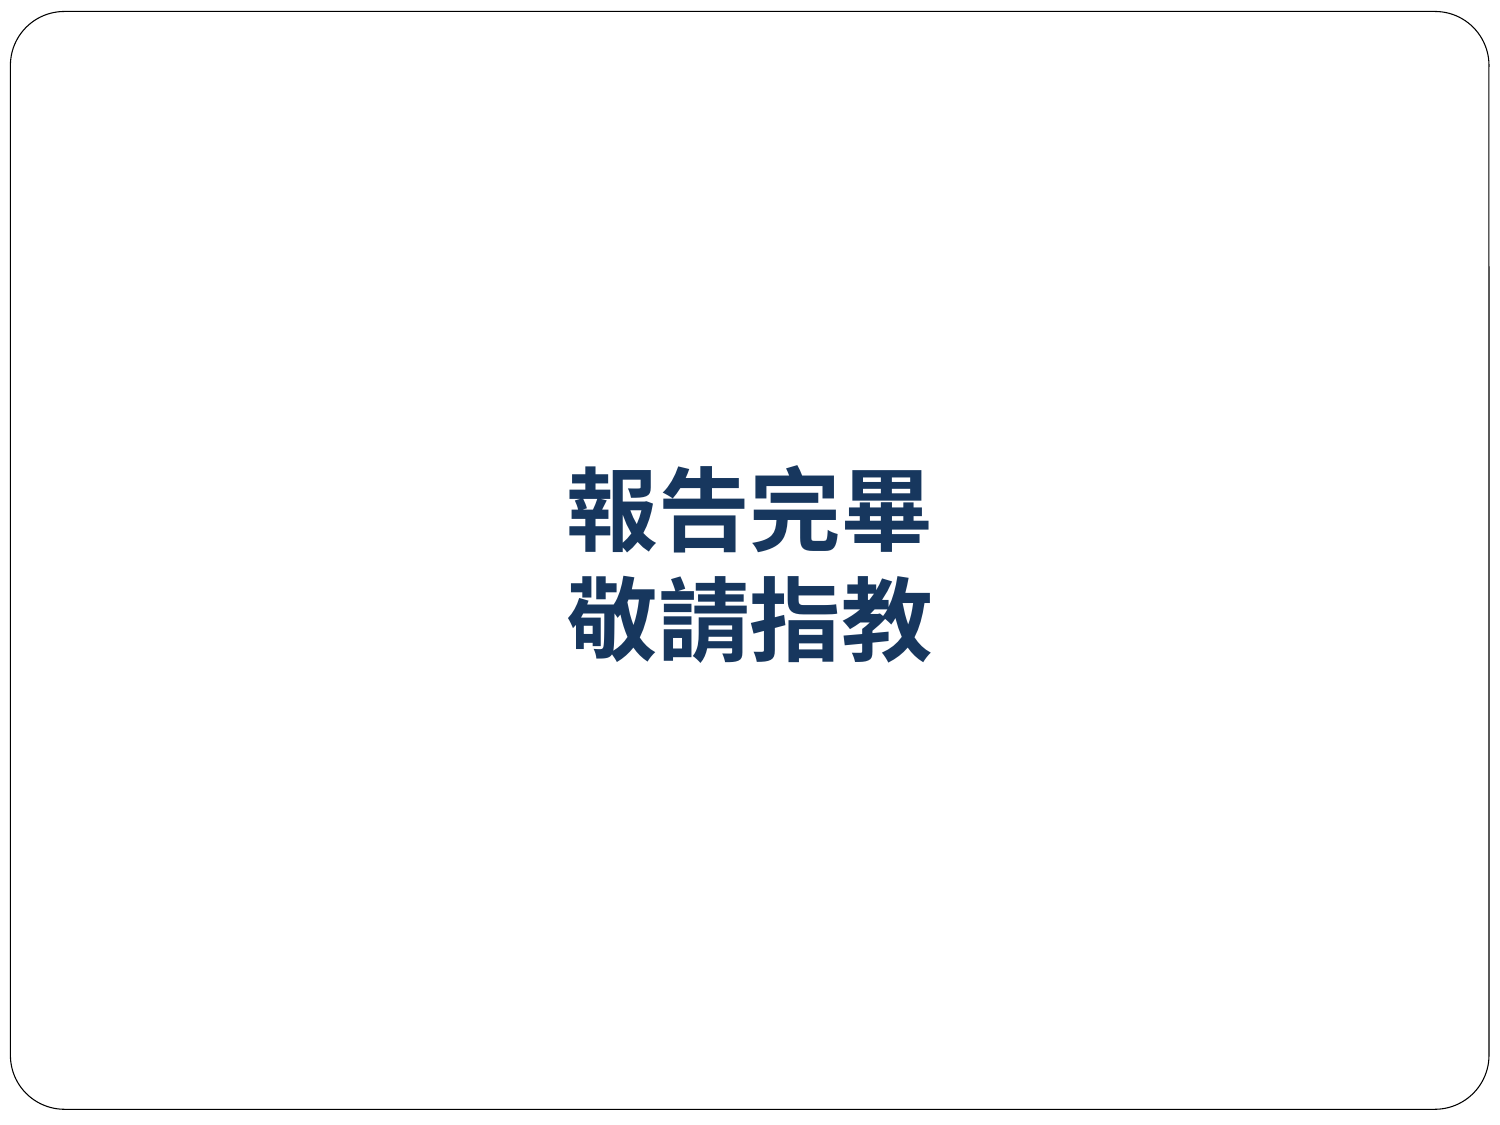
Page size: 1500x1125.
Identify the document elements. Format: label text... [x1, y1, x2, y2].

text_box 報告完畢 敬請指教 [41, 437, 1459, 688]
